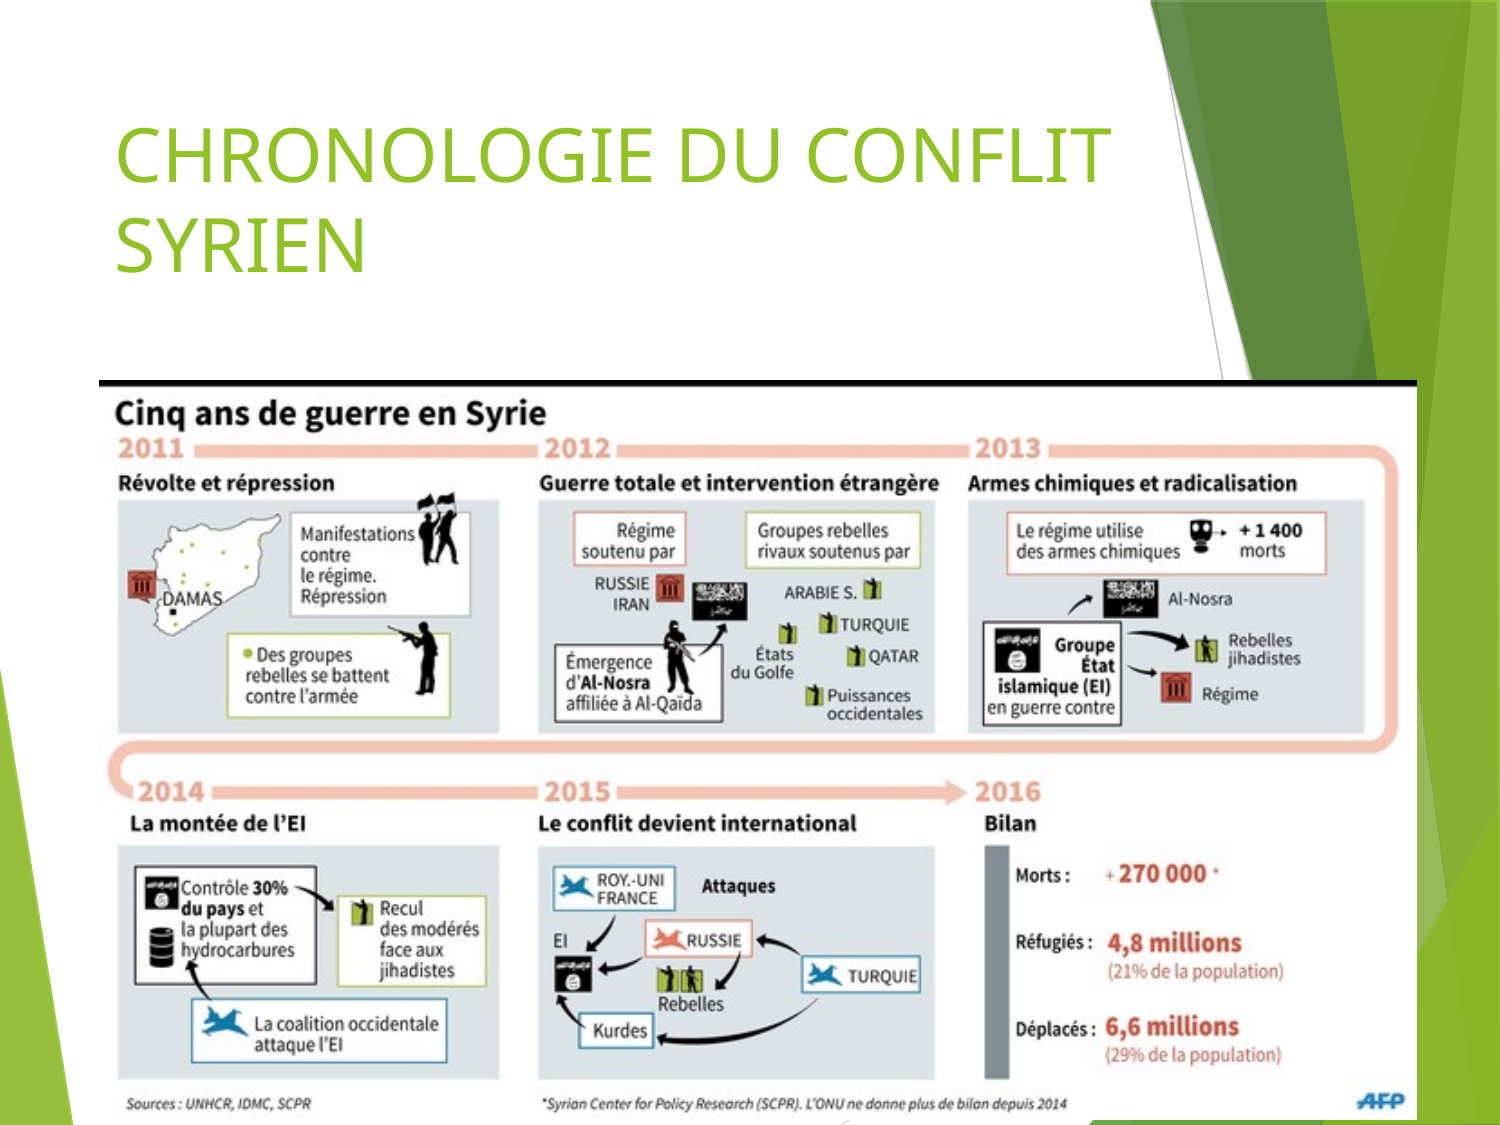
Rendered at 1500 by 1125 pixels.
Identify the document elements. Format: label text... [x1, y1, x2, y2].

picture [99, 380, 1417, 1120]
title CHRONOLOGIE DU CONFLIT SYRIEN [99, 99, 1142, 317]
